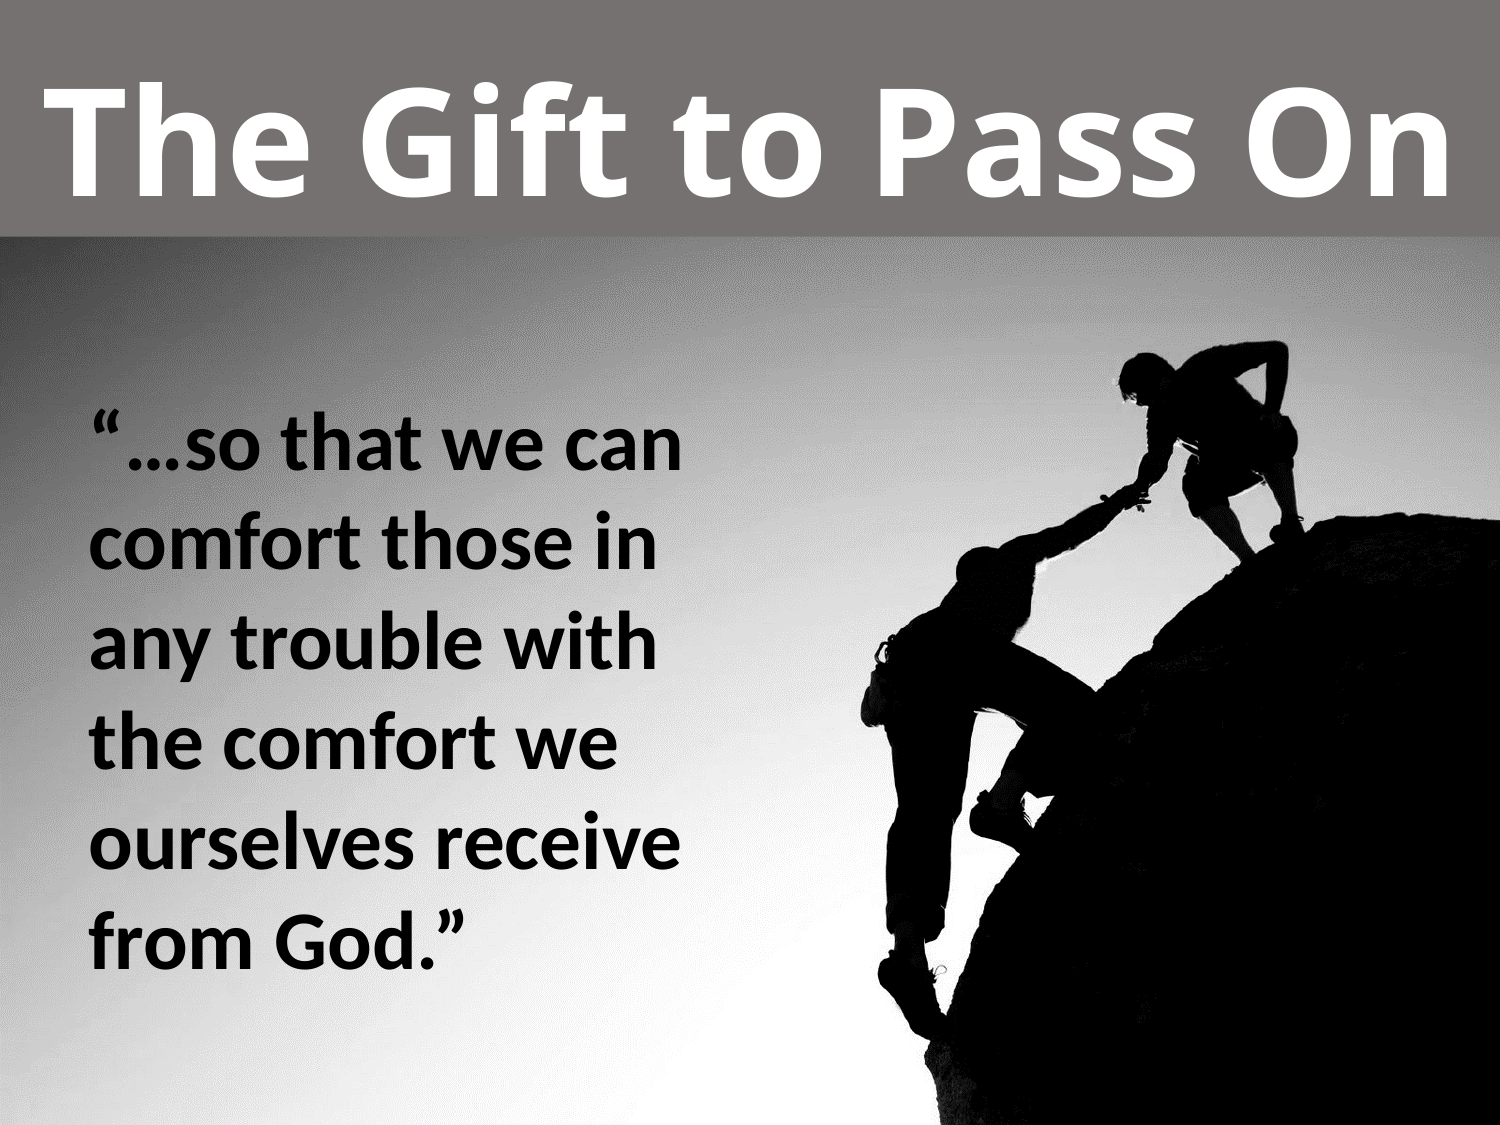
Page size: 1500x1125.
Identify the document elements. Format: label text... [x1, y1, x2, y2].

picture [0, 237, 1500, 1125]
text_box “…so that we can comfort those in any trouble with the comfort we ourselves receive from God.” [73, 379, 737, 1001]
title The Gift to Pass On [0, 0, 1500, 237]
